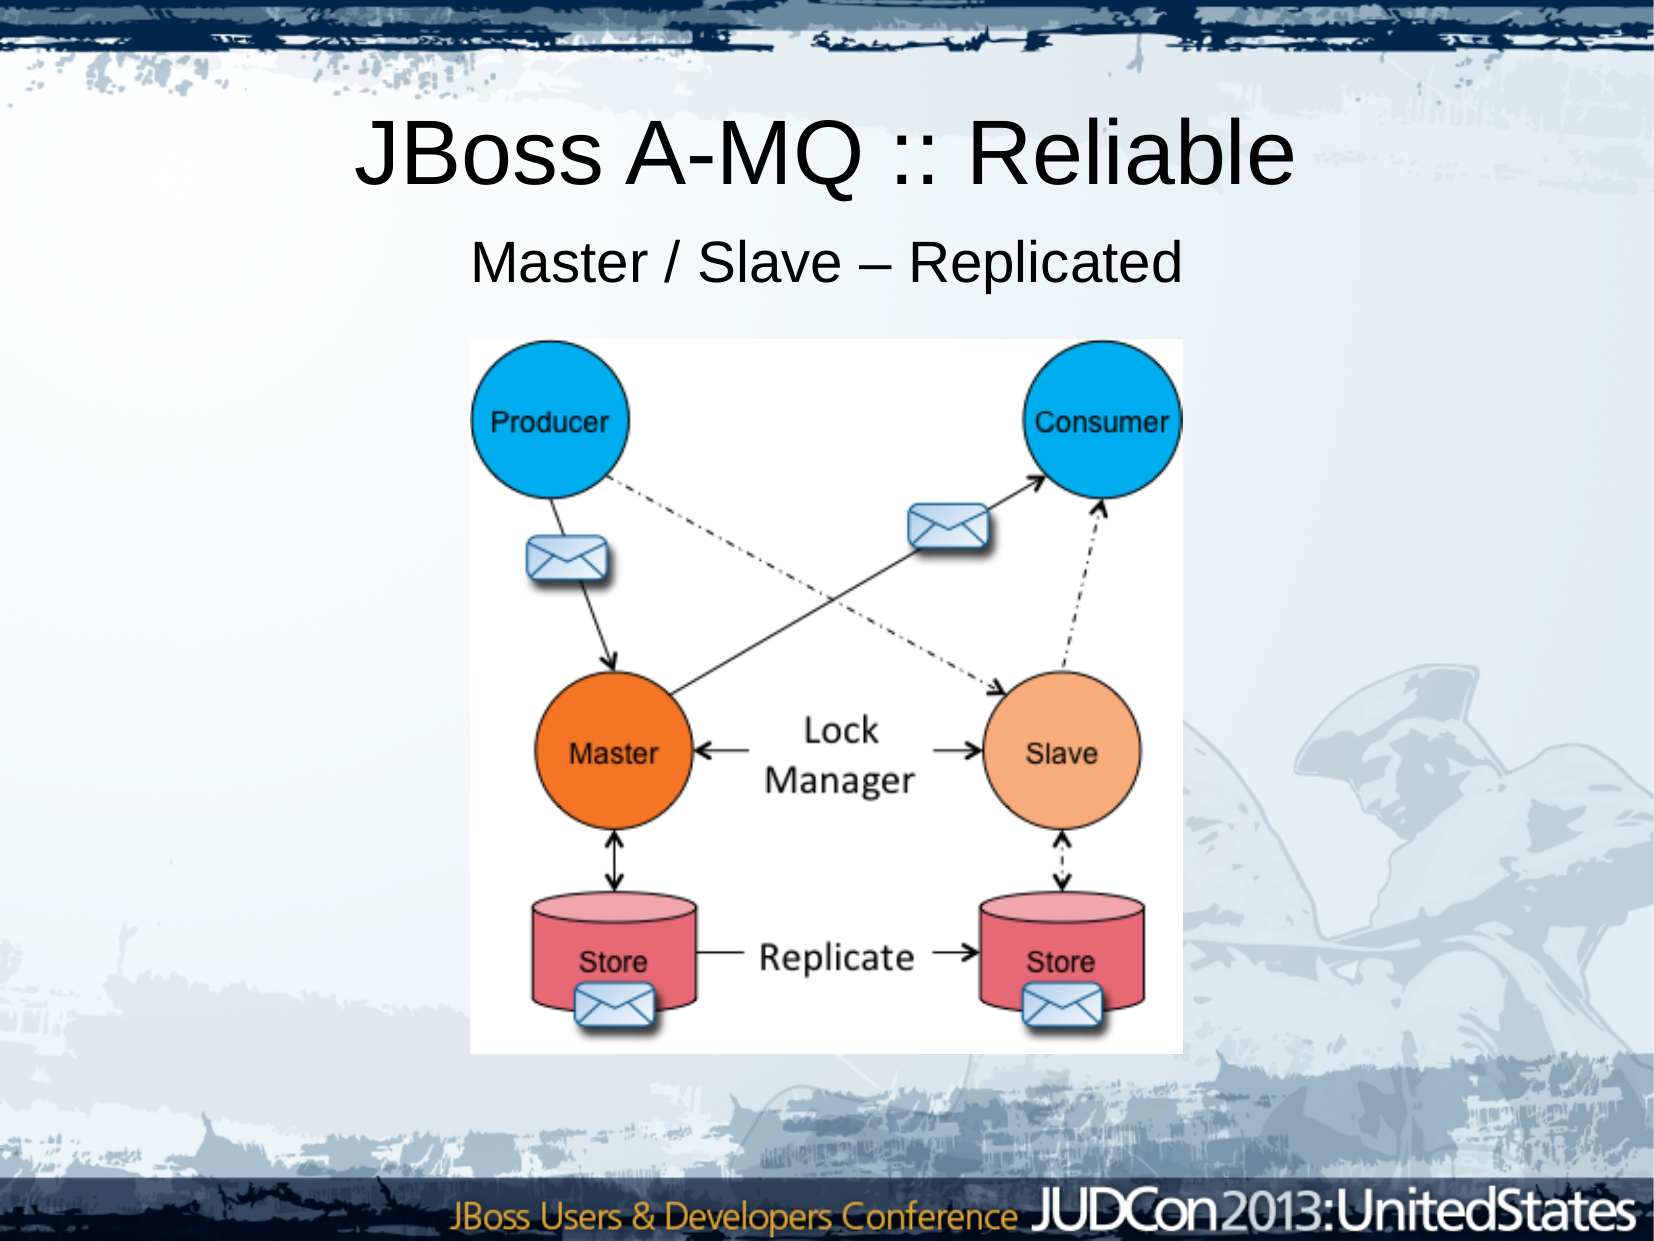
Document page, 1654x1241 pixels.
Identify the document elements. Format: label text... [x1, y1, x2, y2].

text_box Master / Slave – Replicated [455, 222, 1198, 303]
title JBoss A-MQ :: Reliable [82, 49, 1571, 257]
picture [0, 0, 1654, 1241]
